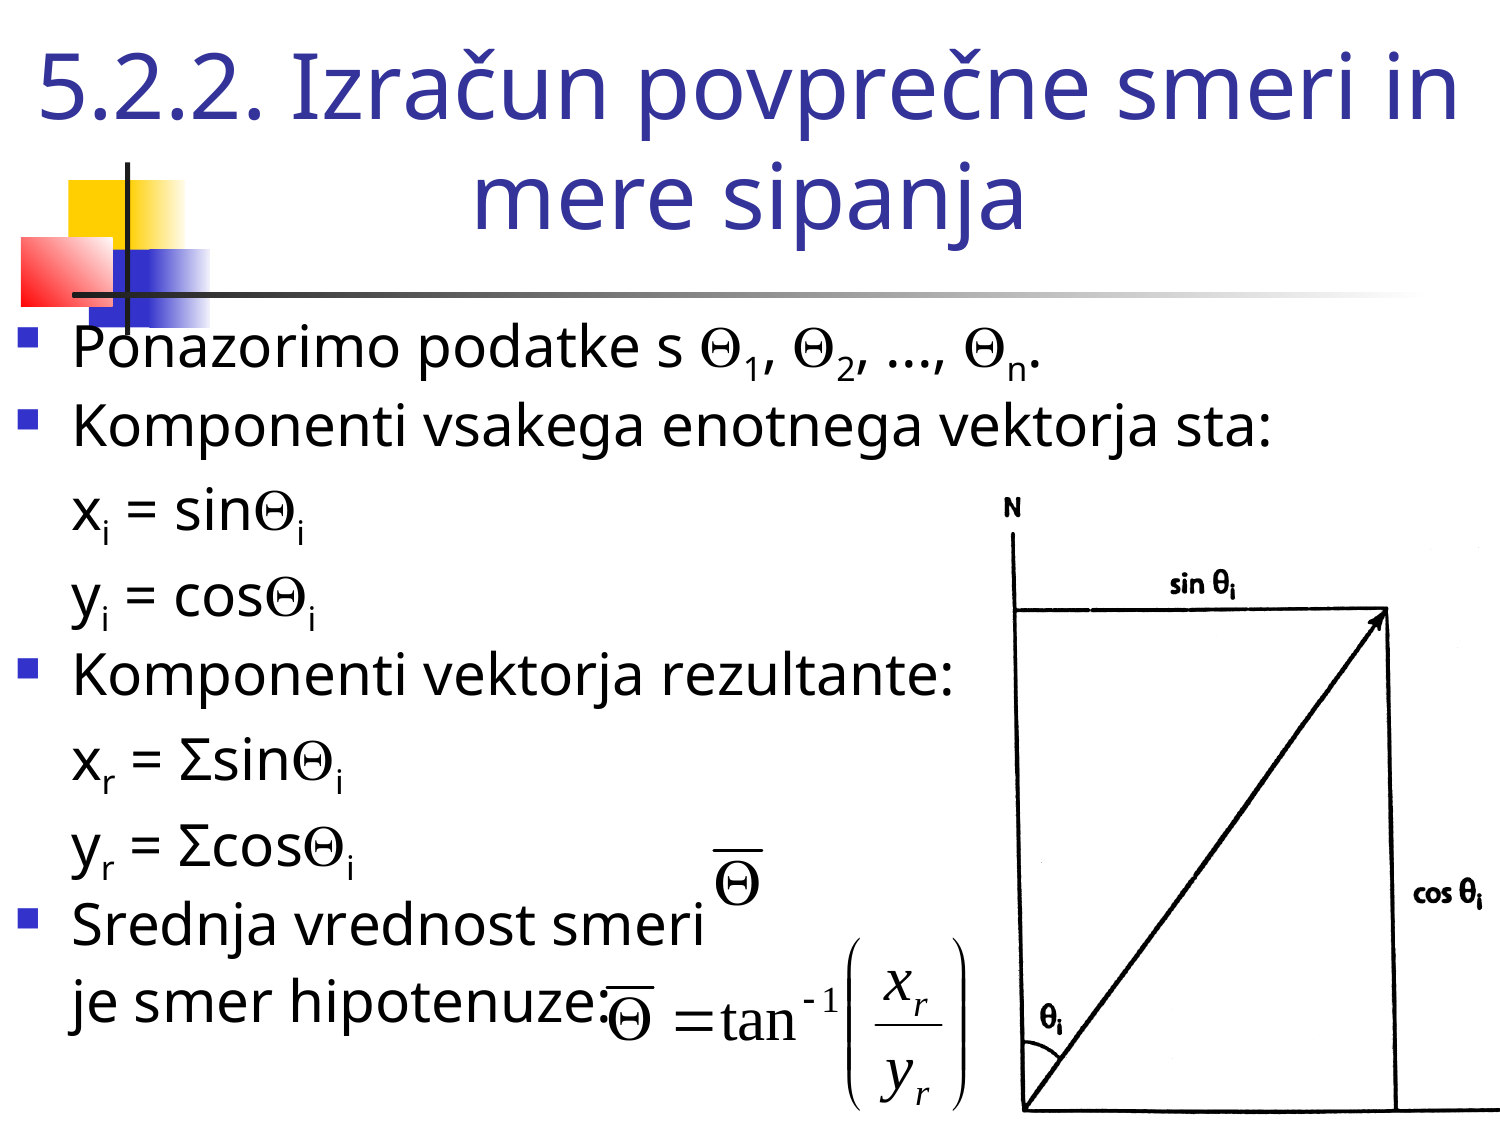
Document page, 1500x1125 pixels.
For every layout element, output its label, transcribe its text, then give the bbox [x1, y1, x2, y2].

chart [596, 924, 987, 1125]
picture [1001, 491, 1500, 1125]
title 5.2.2. Izračun povprečne smeri in mere sipanja [0, 0, 1500, 256]
chart [702, 834, 774, 922]
list Ponazorimo podatke s 1, 2, ..., n. Komponenti vsakega enotnega vektorja sta: xi = sini yi = cosi Komponenti vektorja rezultante: xr = Σsini yr = Σcosi Srednja vrednost smeri je smer hipotenuze: [0, 302, 1447, 1125]
